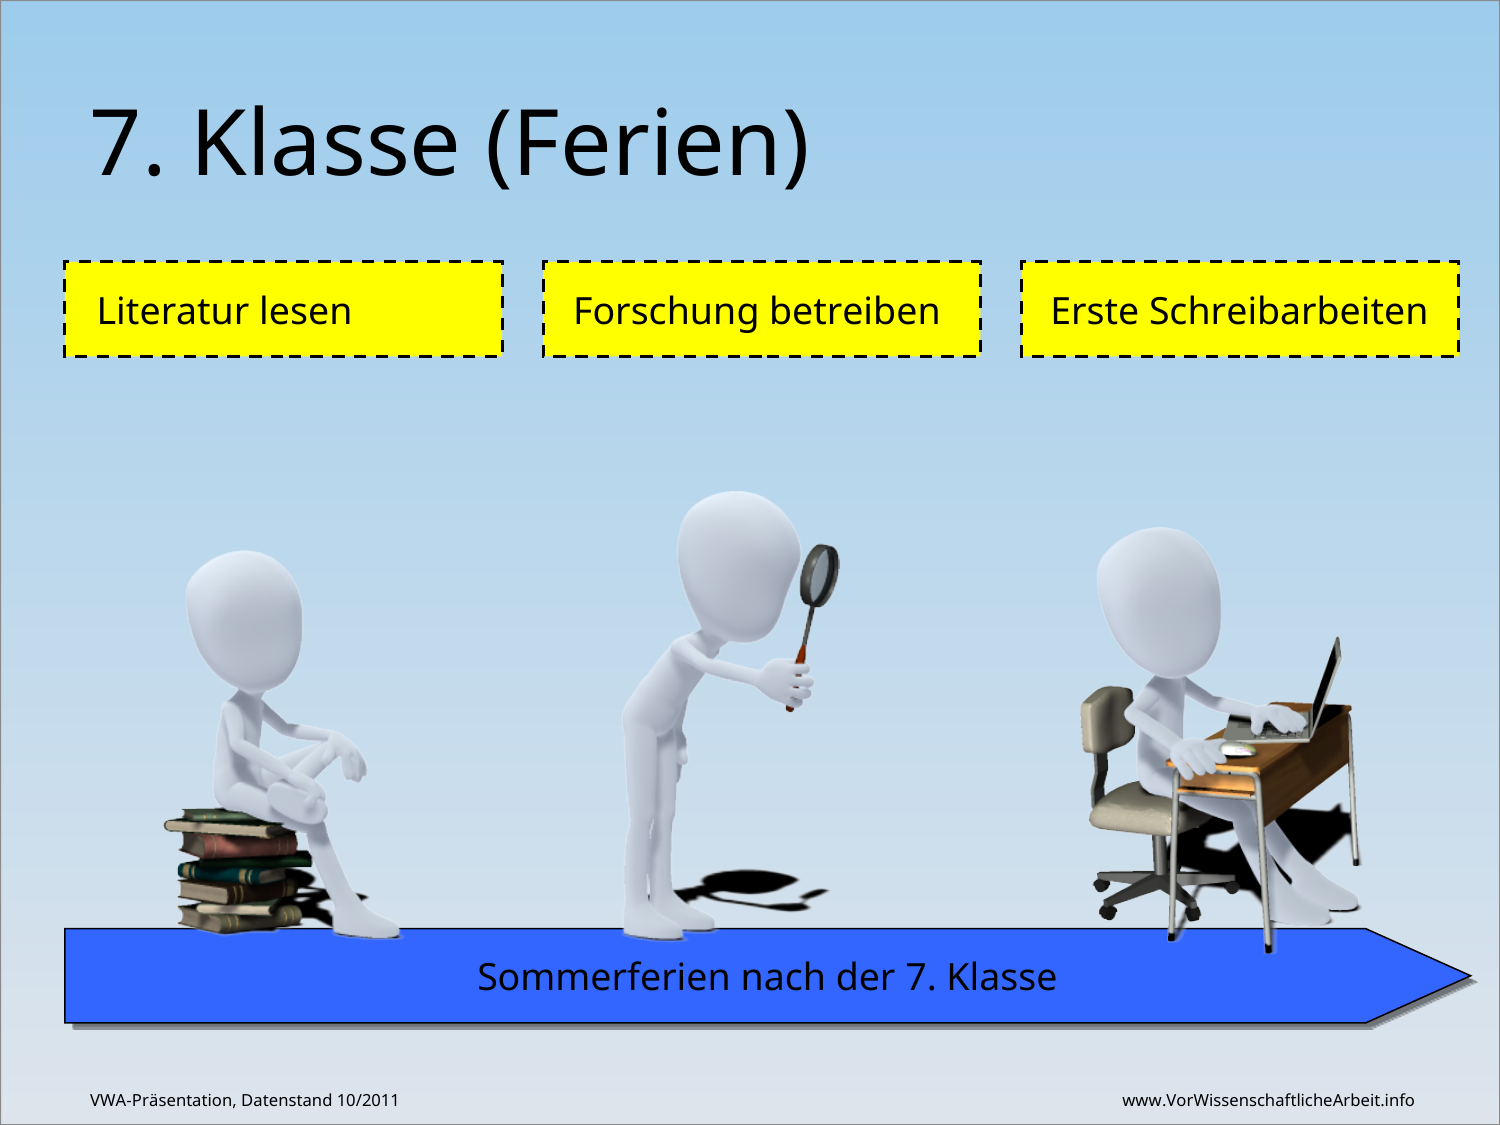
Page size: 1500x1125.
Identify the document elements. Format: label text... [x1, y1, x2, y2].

picture [620, 491, 840, 944]
picture [163, 550, 406, 941]
text_box Literatur lesen [81, 279, 368, 340]
text_box [64, 261, 503, 357]
picture [1080, 527, 1366, 955]
text_box Erste Schreibarbeiten [1035, 279, 1444, 340]
text_box [543, 261, 981, 357]
title 7. Klasse (Ferien) [75, 45, 1426, 233]
text_box Forschung betreiben [558, 279, 956, 340]
text_box [1021, 261, 1459, 357]
text_box Sommerferien nach der 7. Klasse [64, 928, 1471, 1023]
